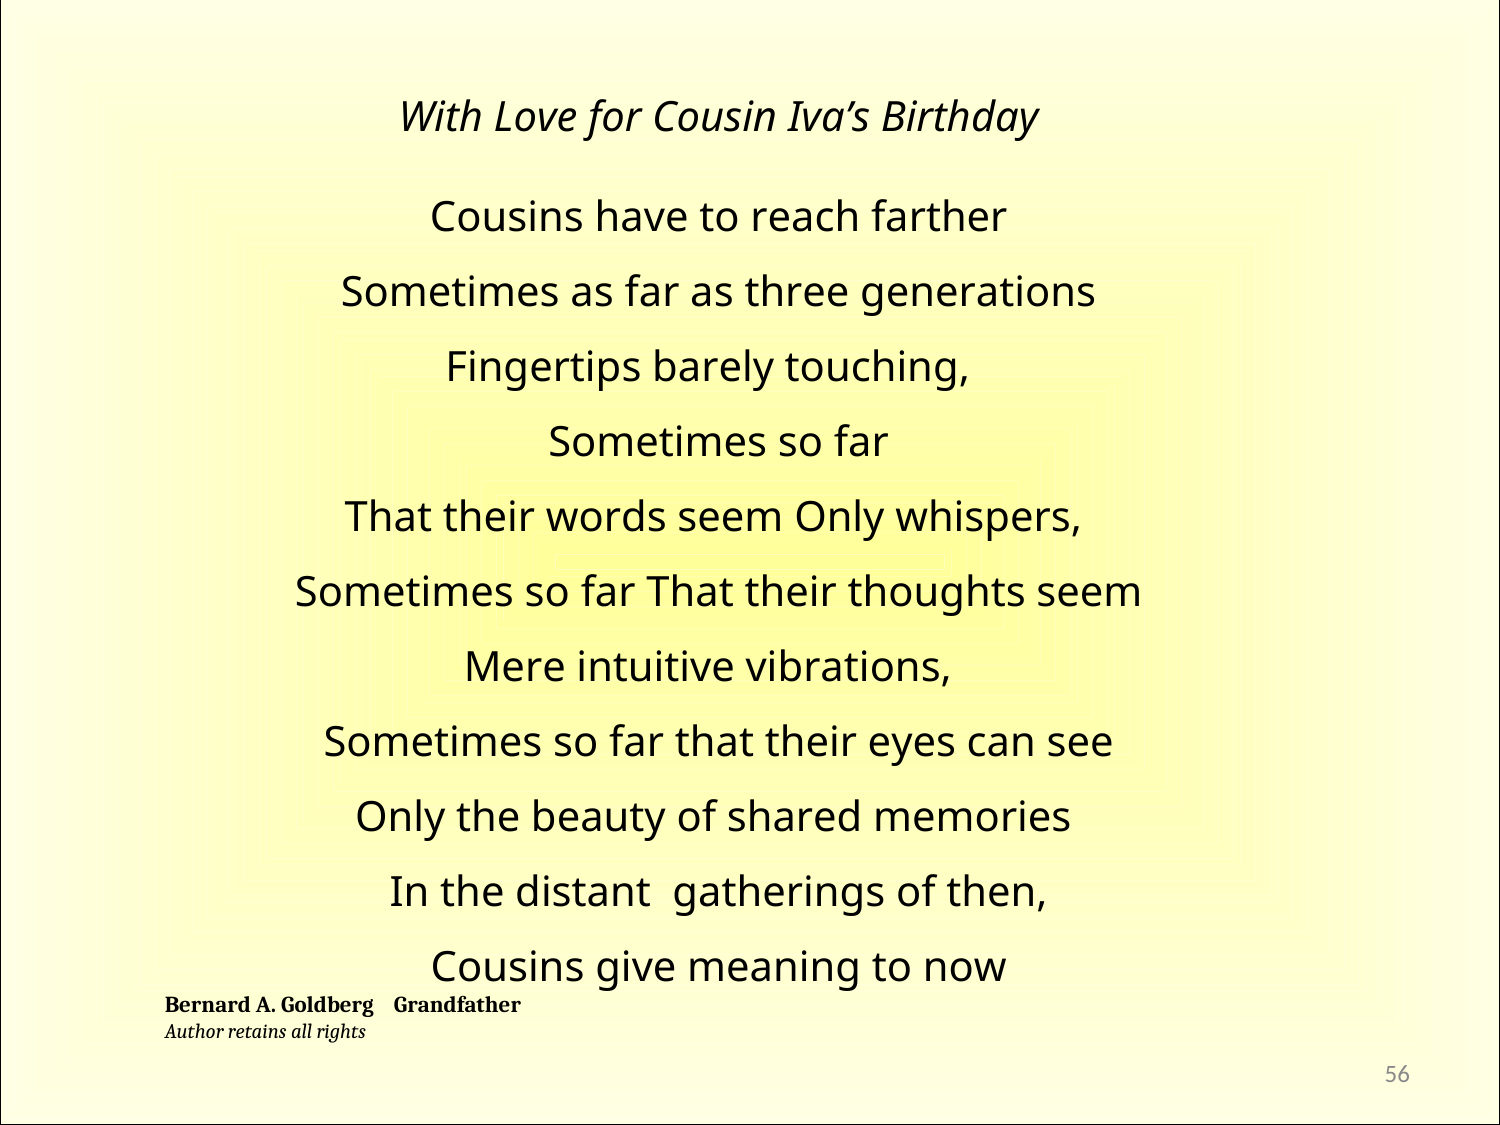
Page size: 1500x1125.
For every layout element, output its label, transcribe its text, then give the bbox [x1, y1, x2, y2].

text_box [0, 0, 1500, 1125]
text_box With Love for Cousin Iva’s Birthday Cousins have to reach farther Sometimes as far as three generations Fingertips barely touching, Sometimes so far That their words seem Only whispers, Sometimes so far That their thoughts seem Mere intuitive vibrations, Sometimes so far that their eyes can see Only the beauty of shared memories In the distant gatherings of then, Cousins give meaning to now Bernard A. Goldberg Grandfather Author retains all rights [150, 31, 1288, 1050]
text_box <number> [1074, 1042, 1426, 1103]
